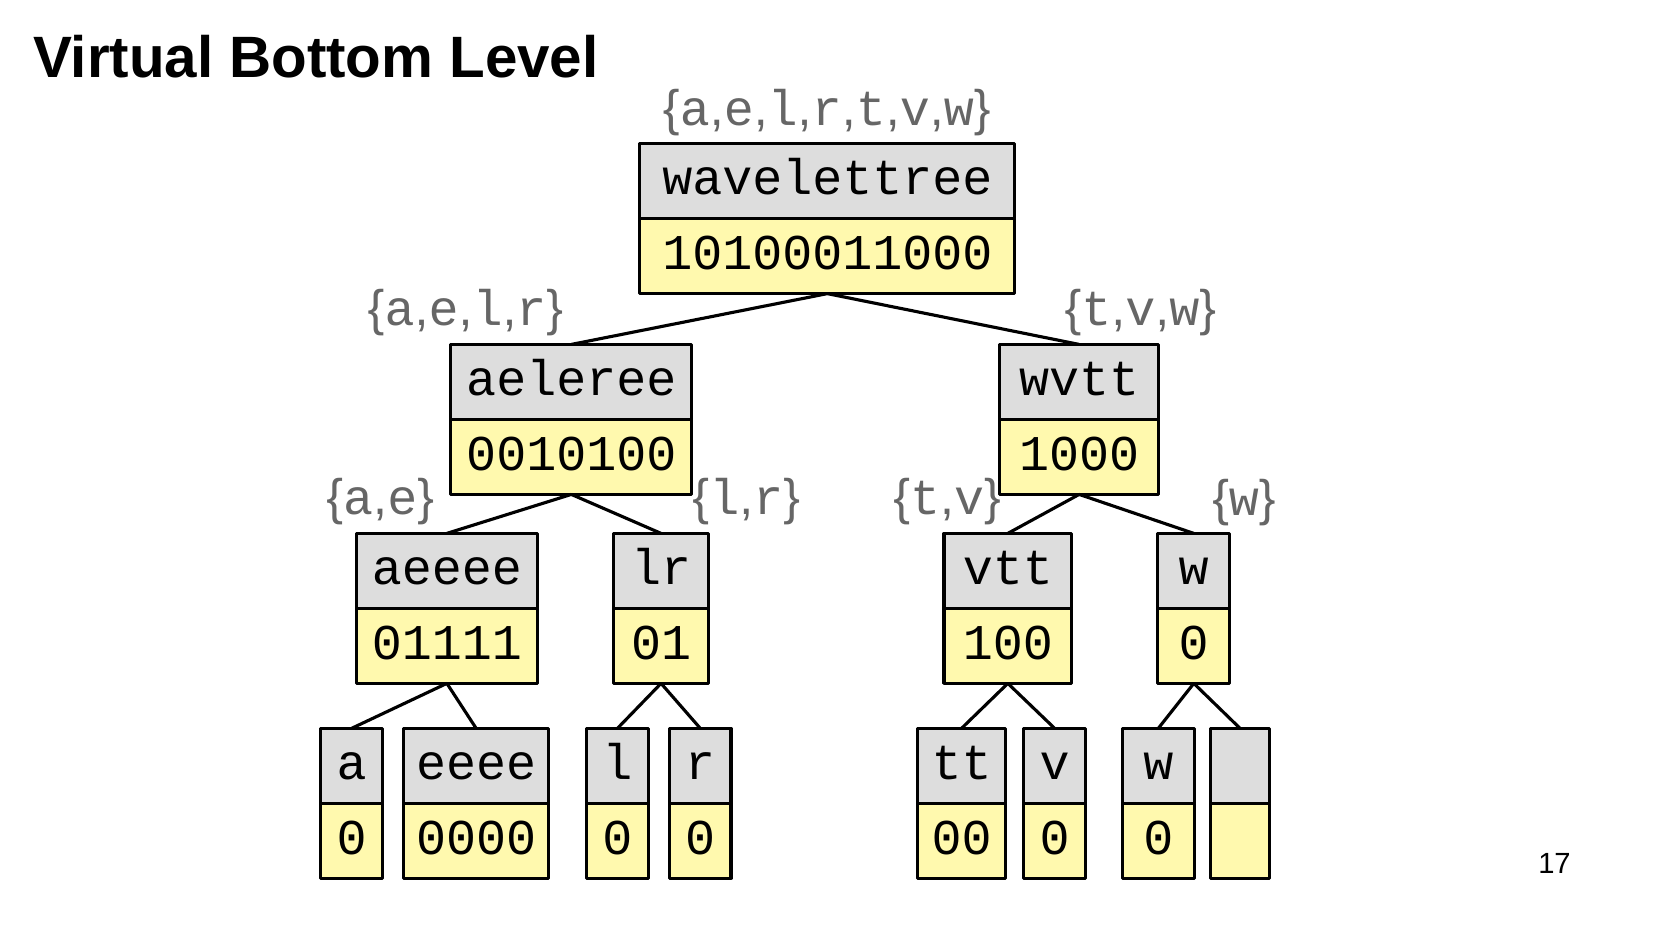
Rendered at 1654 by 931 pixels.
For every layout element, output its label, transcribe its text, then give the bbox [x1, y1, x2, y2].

text_box l [586, 728, 649, 803]
text_box a [320, 728, 383, 803]
text_box {t,v,w} [1049, 273, 1246, 349]
text_box 0 [320, 803, 383, 879]
text_box 0 [1157, 608, 1230, 684]
text_box {l,r} [677, 462, 837, 538]
text_box aeeee [356, 533, 538, 608]
text_box w [1157, 533, 1230, 608]
text_box {w} [1197, 462, 1357, 538]
text_box {a,e} [311, 462, 471, 538]
text_box {t,v} [878, 462, 1038, 538]
text_box 1000 [999, 419, 1159, 495]
text_box [1210, 728, 1270, 879]
text_box {a,e,l,r,t,v,w} [648, 72, 1096, 148]
text_box {a,e,l,r} [353, 273, 586, 349]
text_box 01 [613, 608, 709, 684]
text_box v [1023, 728, 1086, 803]
text_box Virtual Bottom Level [18, 17, 614, 98]
text_box 0 [669, 803, 732, 879]
text_box 10100011000 [639, 218, 1015, 294]
text_box 01111 [356, 608, 538, 684]
text_box 0 [1122, 803, 1195, 879]
text_box 0000 [403, 803, 549, 879]
text_box wavelettree [639, 143, 1015, 218]
text_box 0 [1023, 803, 1086, 879]
text_box r [669, 728, 732, 803]
text_box 0010100 [450, 419, 692, 495]
text_box lr [613, 533, 709, 608]
text_box 00 [917, 803, 1006, 879]
text_box w [1122, 728, 1195, 803]
text_box eeee [403, 728, 549, 803]
text_box vtt [943, 533, 1072, 608]
text_box 0 [586, 803, 649, 879]
text_box 0010100 [473, 440, 488, 467]
text_box tt [917, 728, 1006, 803]
text_box aeleree [450, 344, 692, 419]
text_box 100 [943, 608, 1072, 684]
text_box wvtt [999, 344, 1159, 419]
